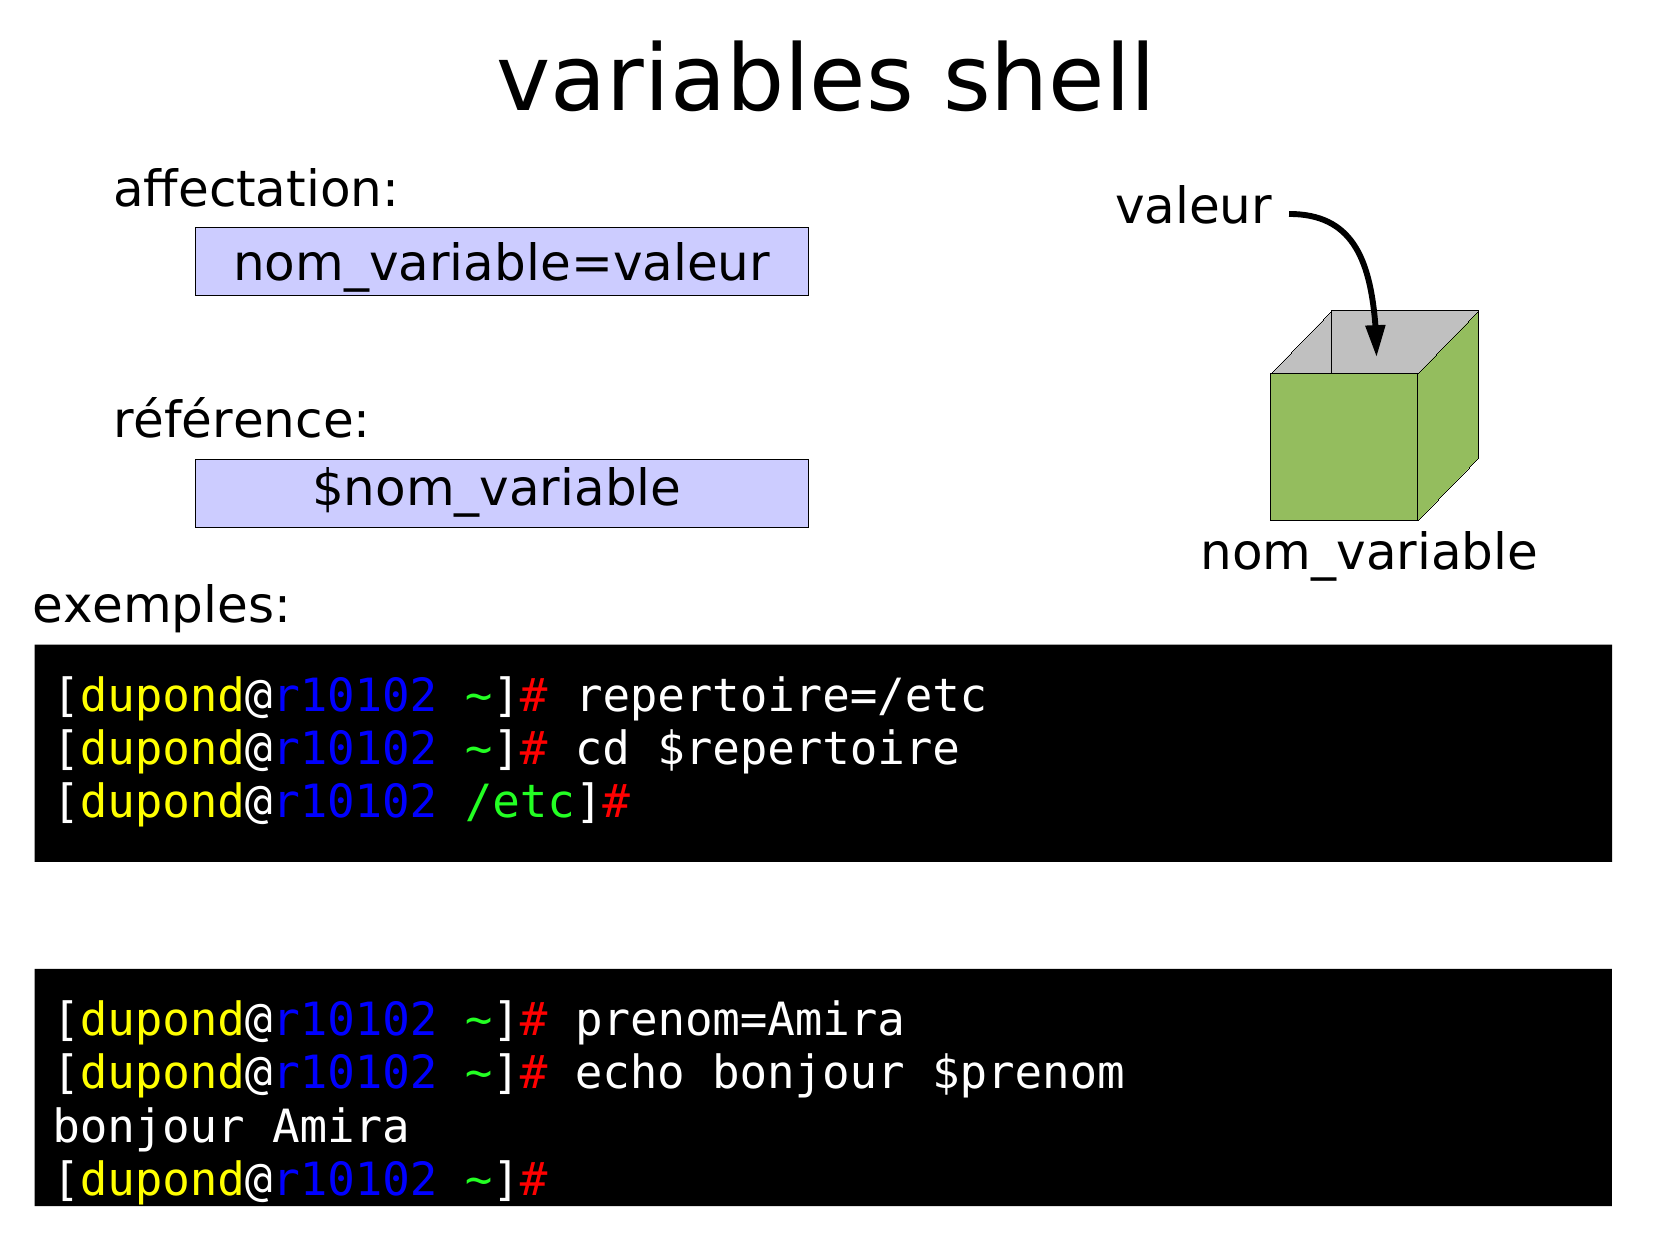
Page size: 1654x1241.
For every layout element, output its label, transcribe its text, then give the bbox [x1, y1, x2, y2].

text_box [dupond@r10102 ~]# repertoire=/etc [dupond@r10102 ~]# cd $repertoire [dupond@r10102 /etc]# [34, 644, 1613, 862]
text_box [195, 227, 809, 296]
text_box [dupond@r10102 ~]# prenom=Amira [dupond@r10102 ~]# echo bonjour $prenom bonjour Amira [dupond@r10102 ~]# [34, 968, 1612, 1207]
text_box [195, 459, 809, 528]
text_box nom_variable=valeur [233, 233, 771, 302]
text_box $nom_variable [311, 459, 692, 518]
text_box exemples: [32, 576, 426, 645]
text_box valeur [1115, 177, 1273, 236]
text_box affectation: [113, 159, 507, 228]
text_box [1270, 310, 1479, 521]
text_box nom_variable [1200, 522, 1539, 582]
text_box référence: [113, 390, 507, 460]
title variables shell [136, 17, 1518, 140]
